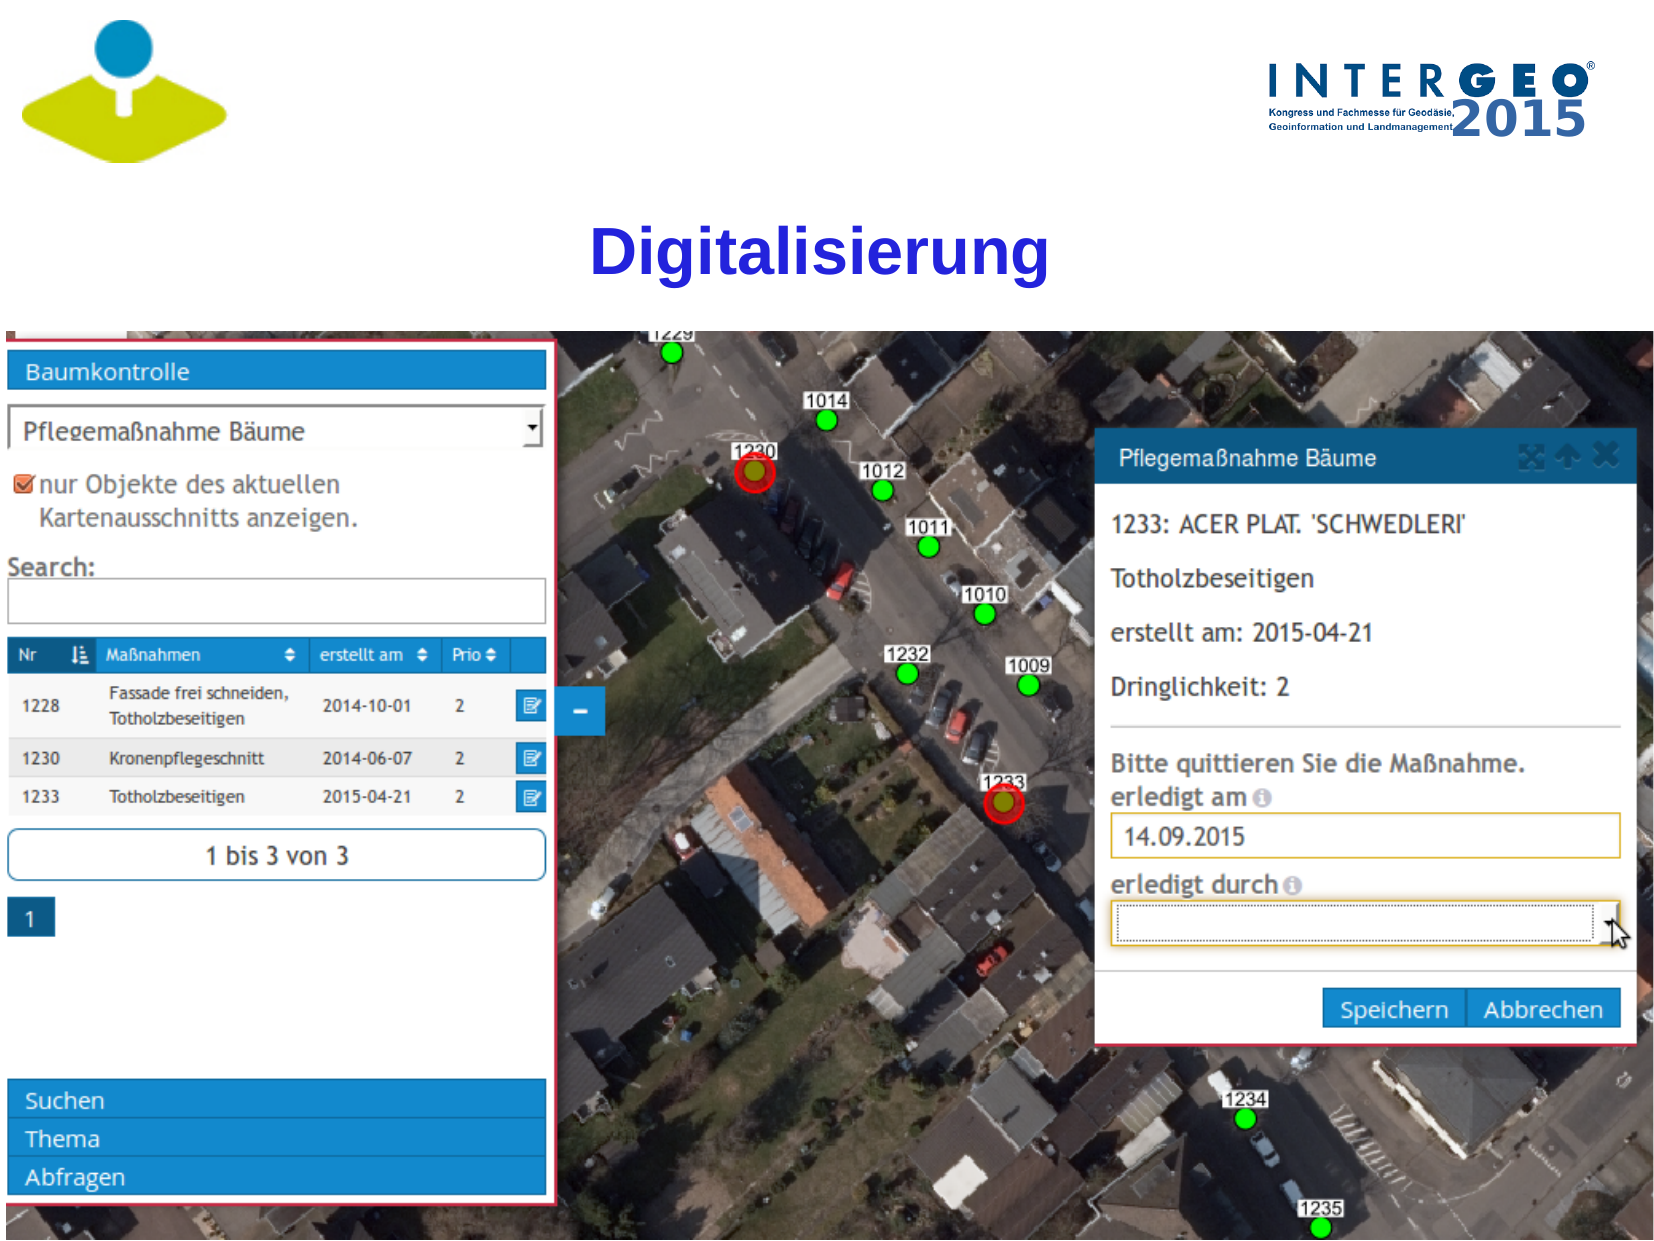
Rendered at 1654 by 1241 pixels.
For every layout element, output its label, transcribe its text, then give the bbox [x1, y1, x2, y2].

title Digitalisierung [76, 177, 1565, 325]
picture [1496, 105, 1507, 130]
picture [1269, 61, 1595, 132]
picture [22, 20, 231, 163]
picture [6, 331, 1654, 1240]
